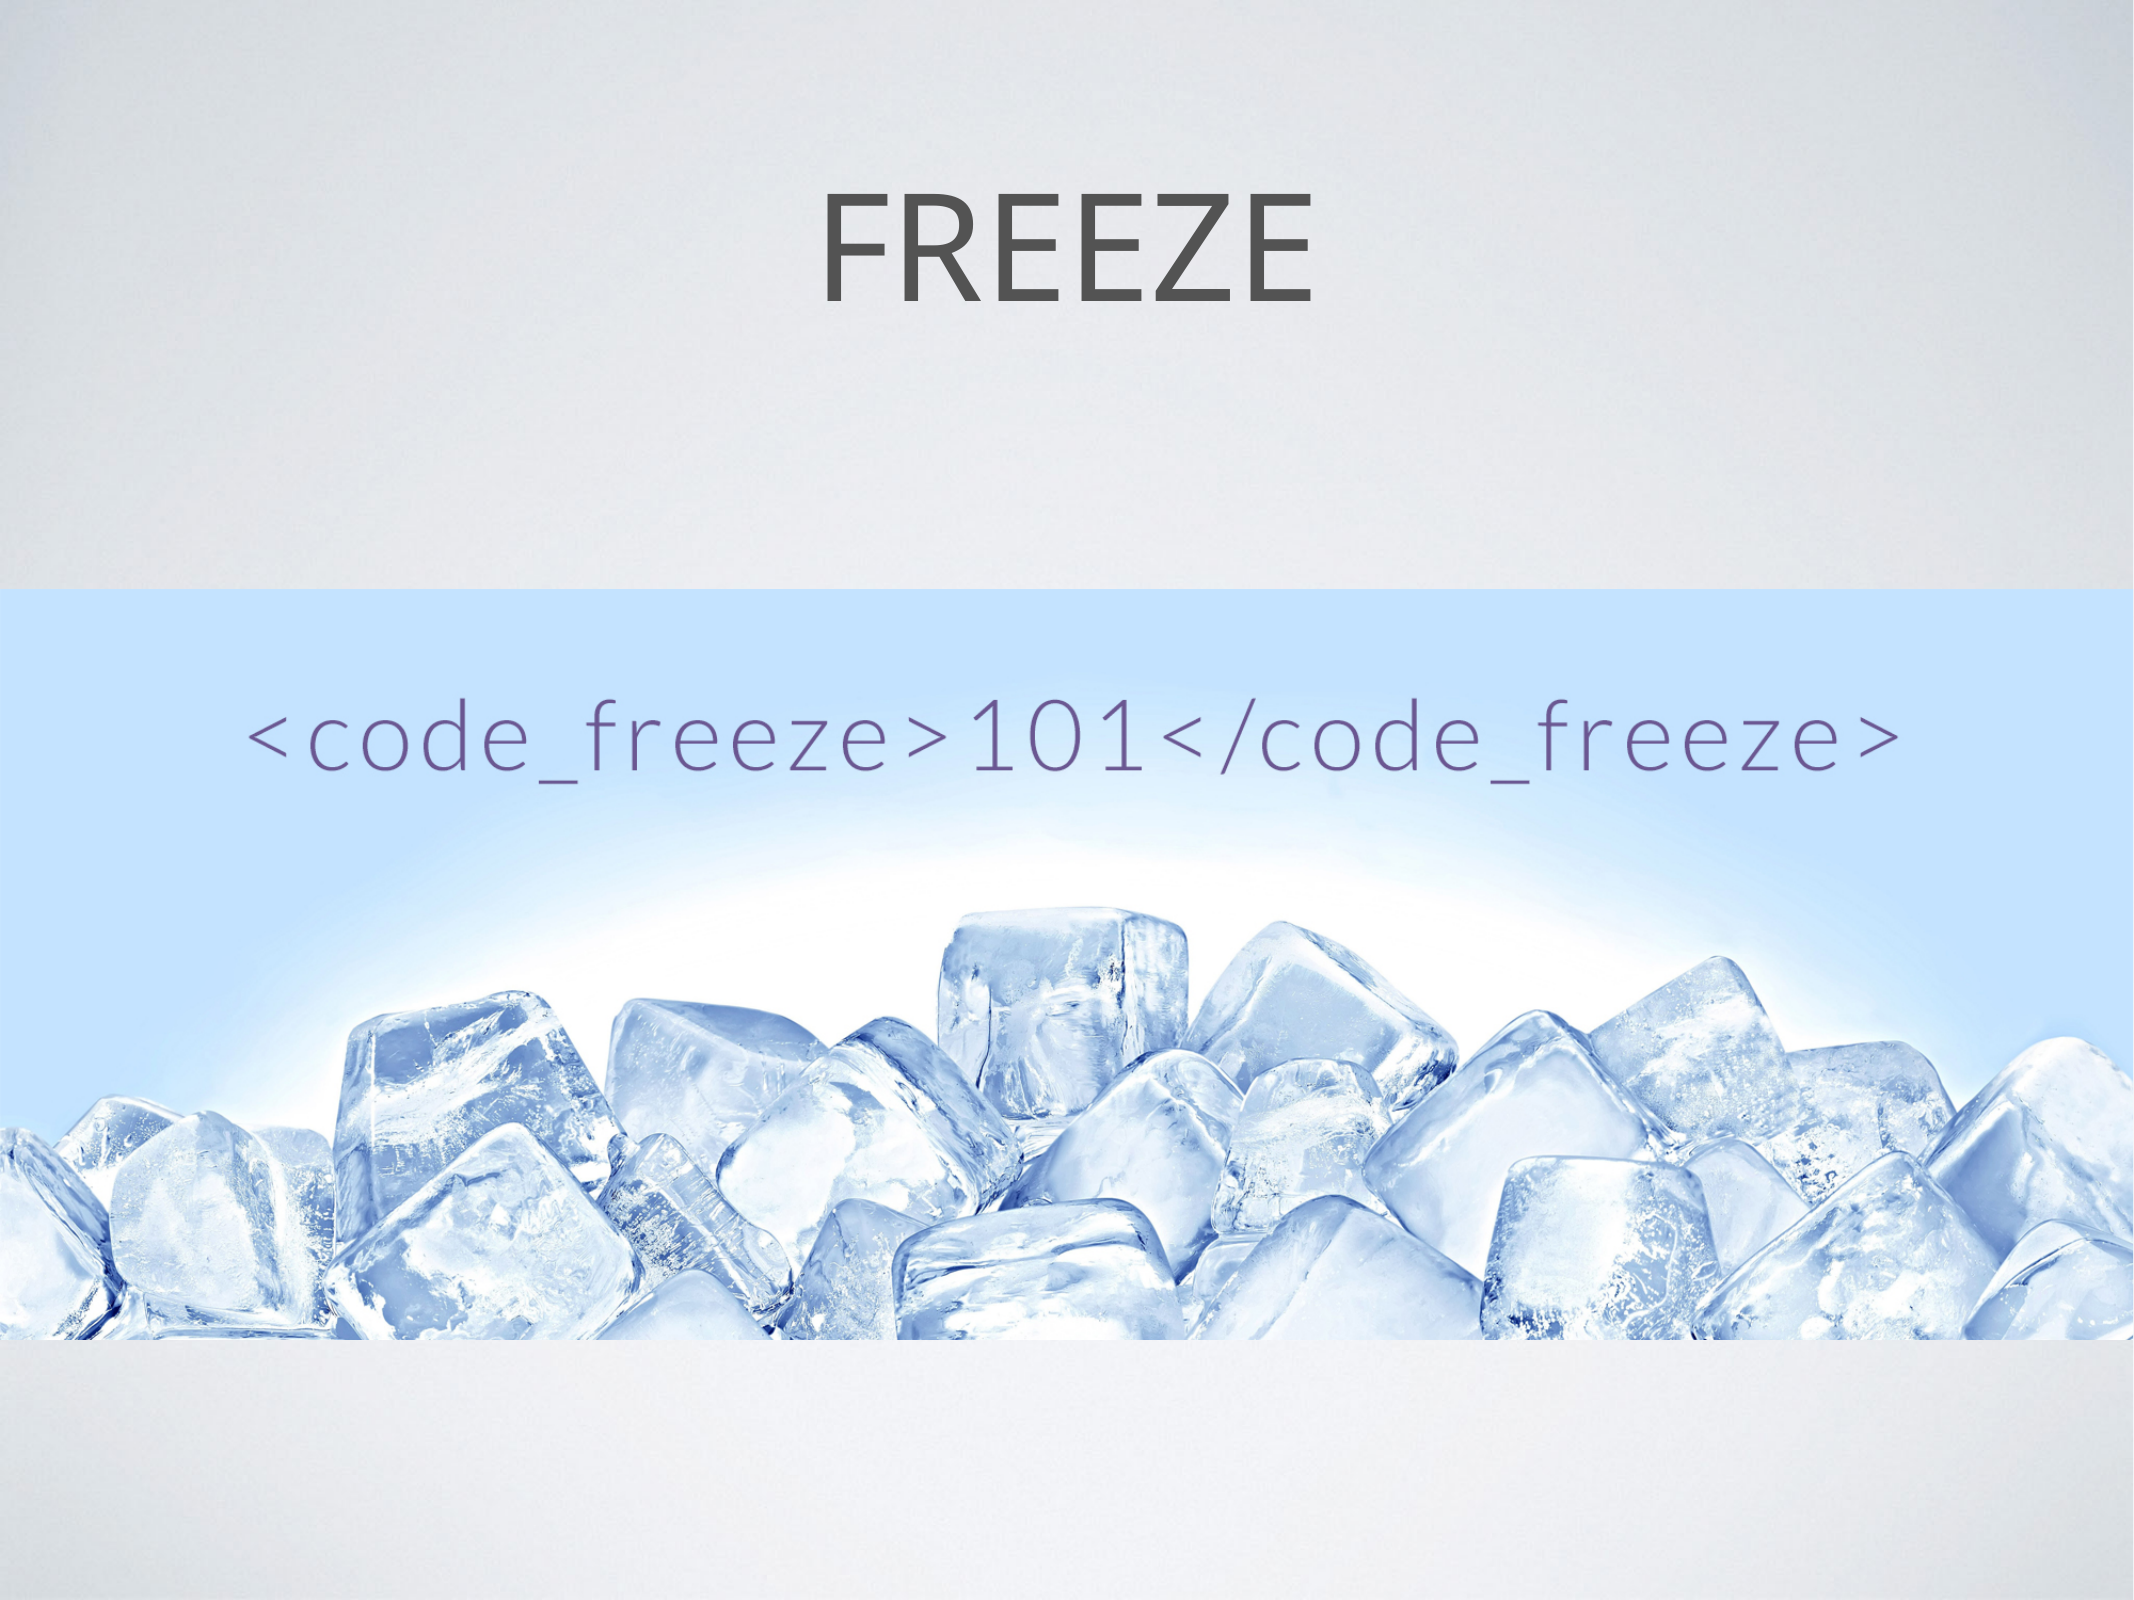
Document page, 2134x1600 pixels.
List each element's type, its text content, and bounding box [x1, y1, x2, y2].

picture [0, 0, 2134, 1600]
title Freeze [58, 41, 2075, 442]
